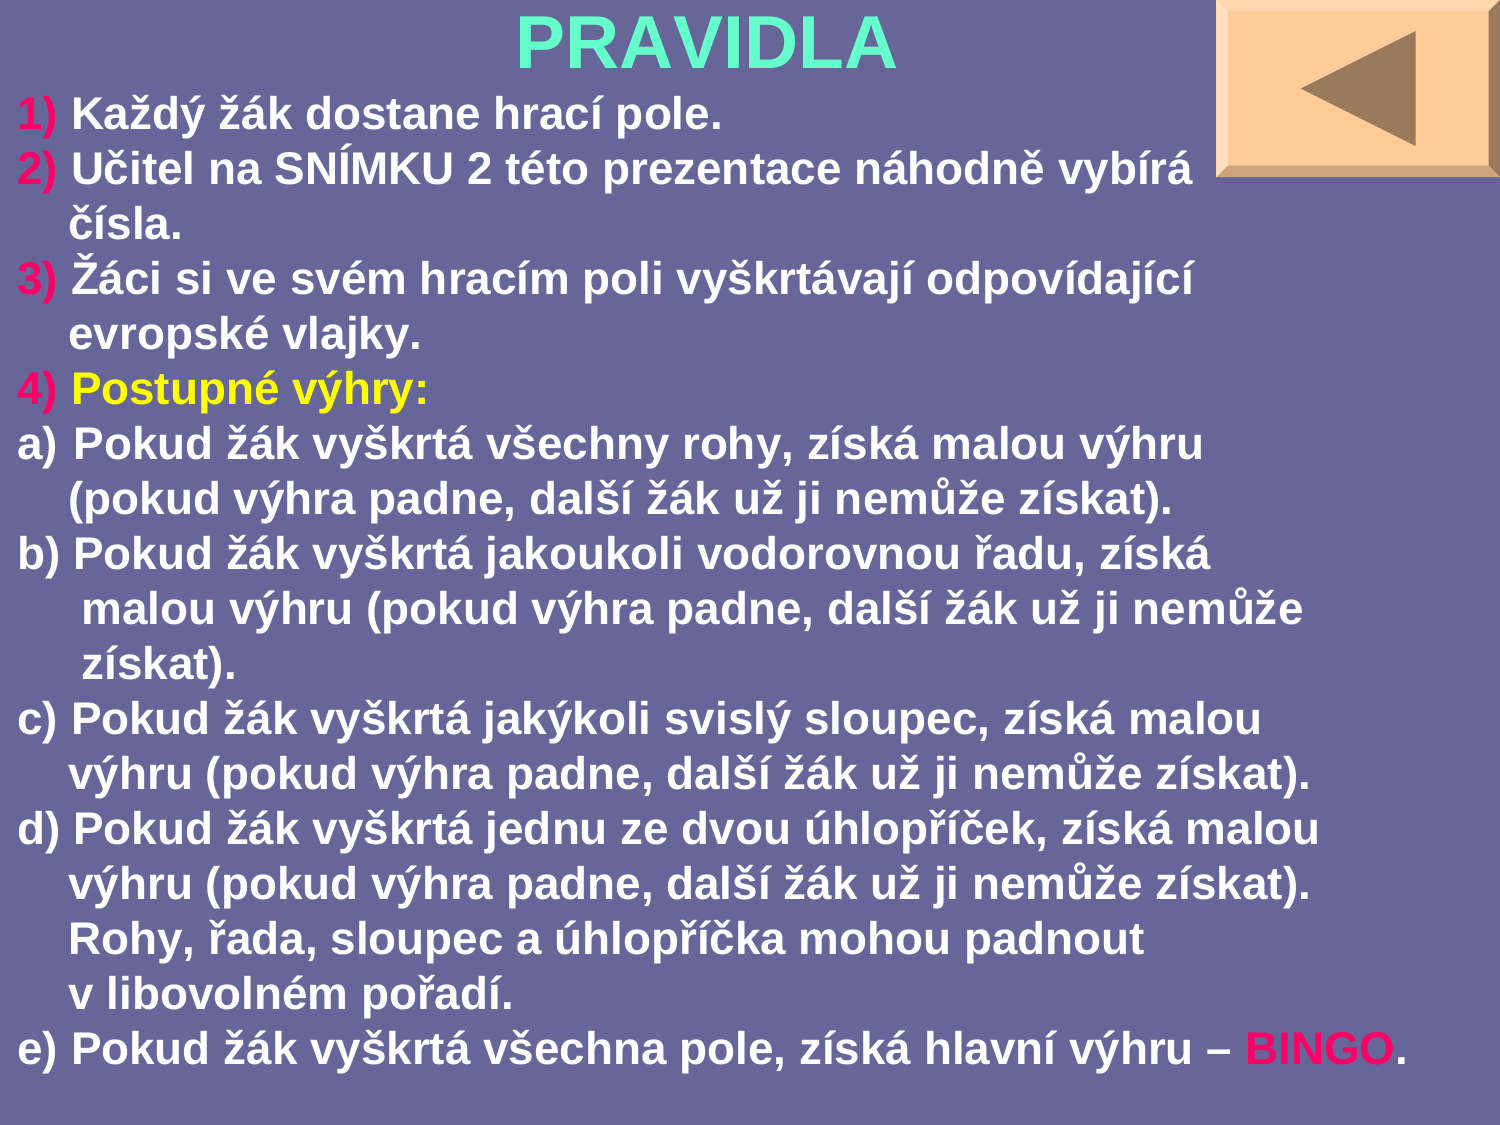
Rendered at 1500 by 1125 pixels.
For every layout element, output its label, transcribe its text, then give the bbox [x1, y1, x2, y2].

text_box PRAVIDLA 1) Každý žák dostane hrací pole. 2) Učitel na SNÍMKU 2 této prezentace náhodně vybírá čísla. 3) Žáci si ve svém hracím poli vyškrtávají odpovídající evropské vlajky. 4) Postupné výhry: Pokud žák vyškrtá všechny rohy, získá malou výhru (pokud výhra padne, další žák už ji nemůže získat). b) Pokud žák vyškrtá jakoukoli vodorovnou řadu, získá malou výhru (pokud výhra padne, další žák už ji nemůže získat). c) Pokud žák vyškrtá jakýkoli svislý sloupec, získá malou výhru (pokud výhra padne, další žák už ji nemůže získat). d) Pokud žák vyškrtá jednu ze dvou úhlopříček, získá malou výhru (pokud výhra padne, další žák už ji nemůže získat). Rohy, řada, sloupec a úhlopříčka mohou padnout v libovolném pořadí. e) Pokud žák vyškrtá všechna pole, získá hlavní výhru – BINGO. [2, 0, 1500, 1125]
text_box [1217, 0, 1500, 178]
